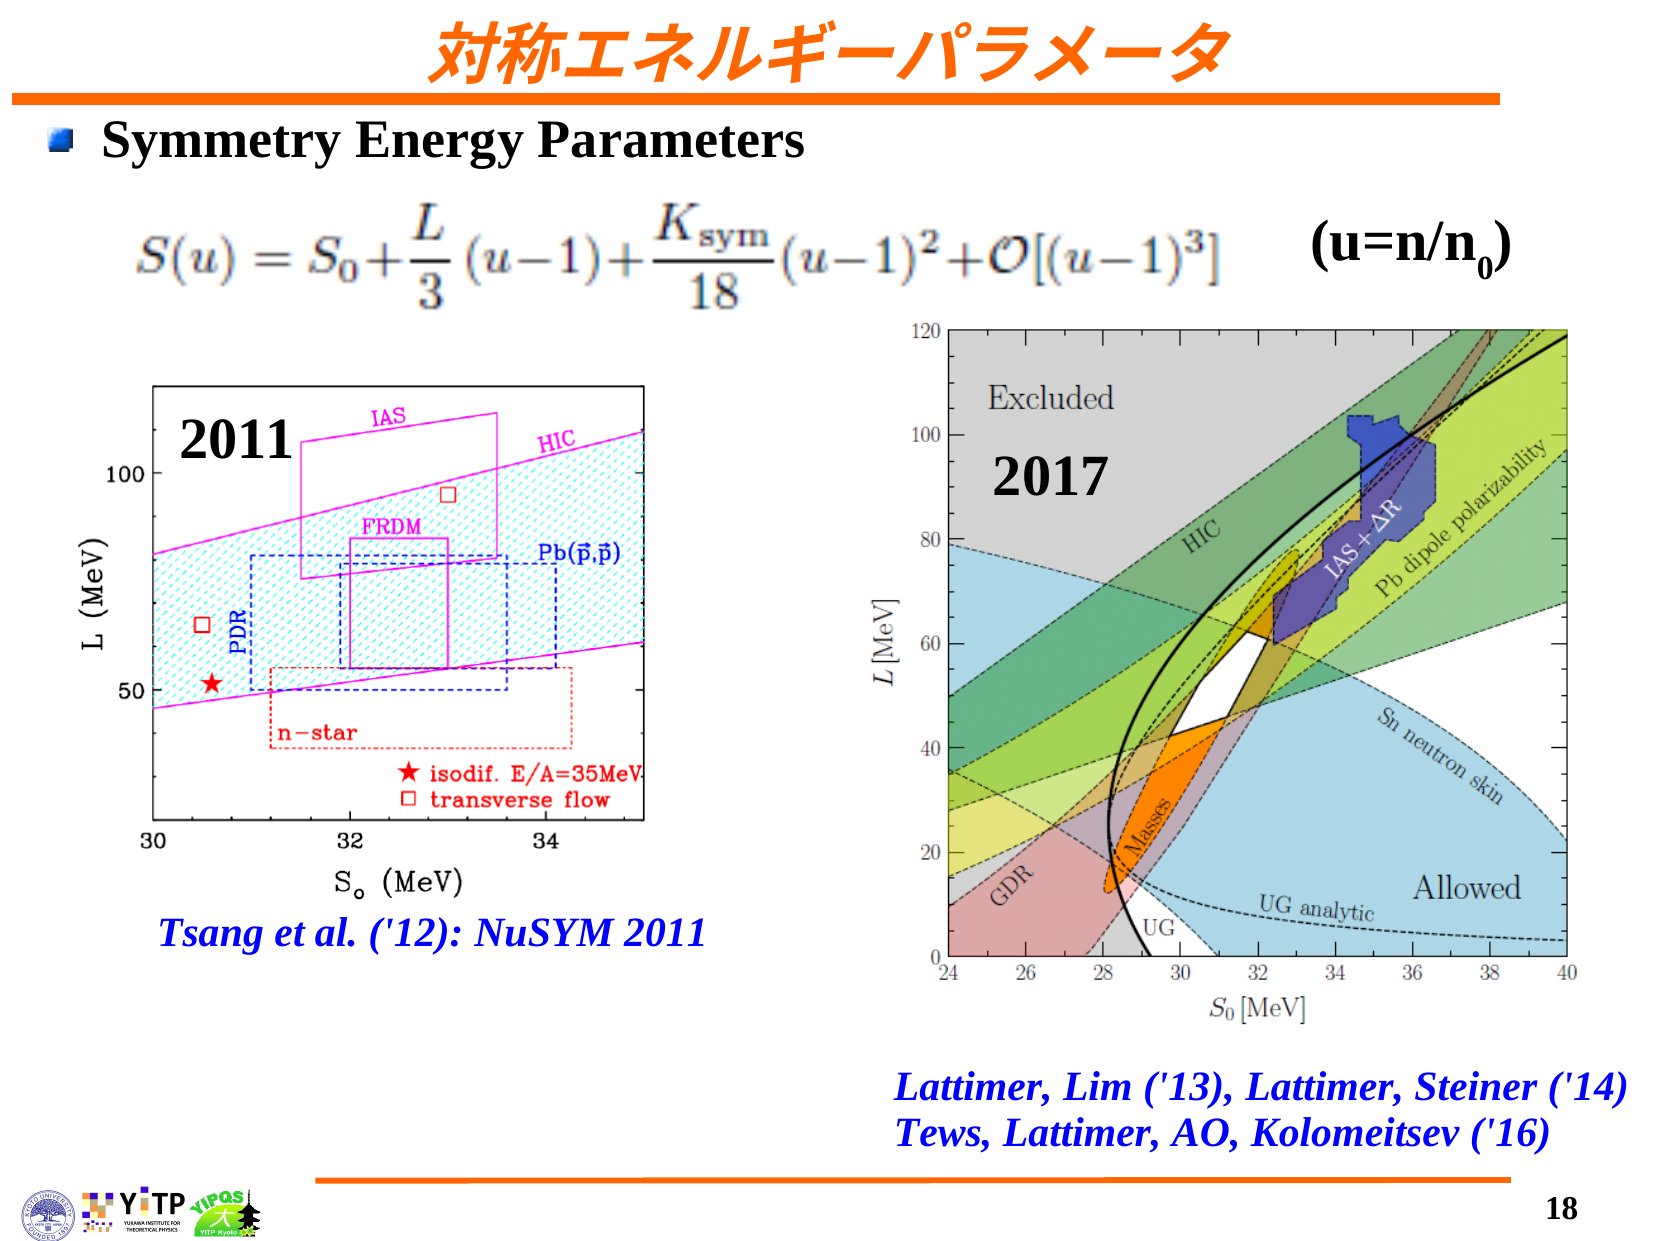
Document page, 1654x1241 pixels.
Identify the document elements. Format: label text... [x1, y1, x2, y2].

title 対称エネルギーパラメータ [0, 0, 1654, 99]
picture [118, 178, 1583, 1029]
text_box Lattimer, Lim ('13), Lattimer, Steiner ('14) Tews, Lattimer, AO, Kolomeitsev ('16) [894, 1062, 1630, 1157]
text_box 2011 [179, 406, 297, 472]
text_box Tsang et al. ('12): NuSYM 2011 [157, 908, 709, 956]
text_box (u=n/n0) [1310, 208, 1514, 289]
picture [61, 366, 667, 905]
picture [20, 1189, 76, 1241]
text_box 2017 [992, 442, 1111, 509]
list Symmetry Energy Parameters [30, 109, 1630, 1122]
picture [77, 1183, 261, 1237]
